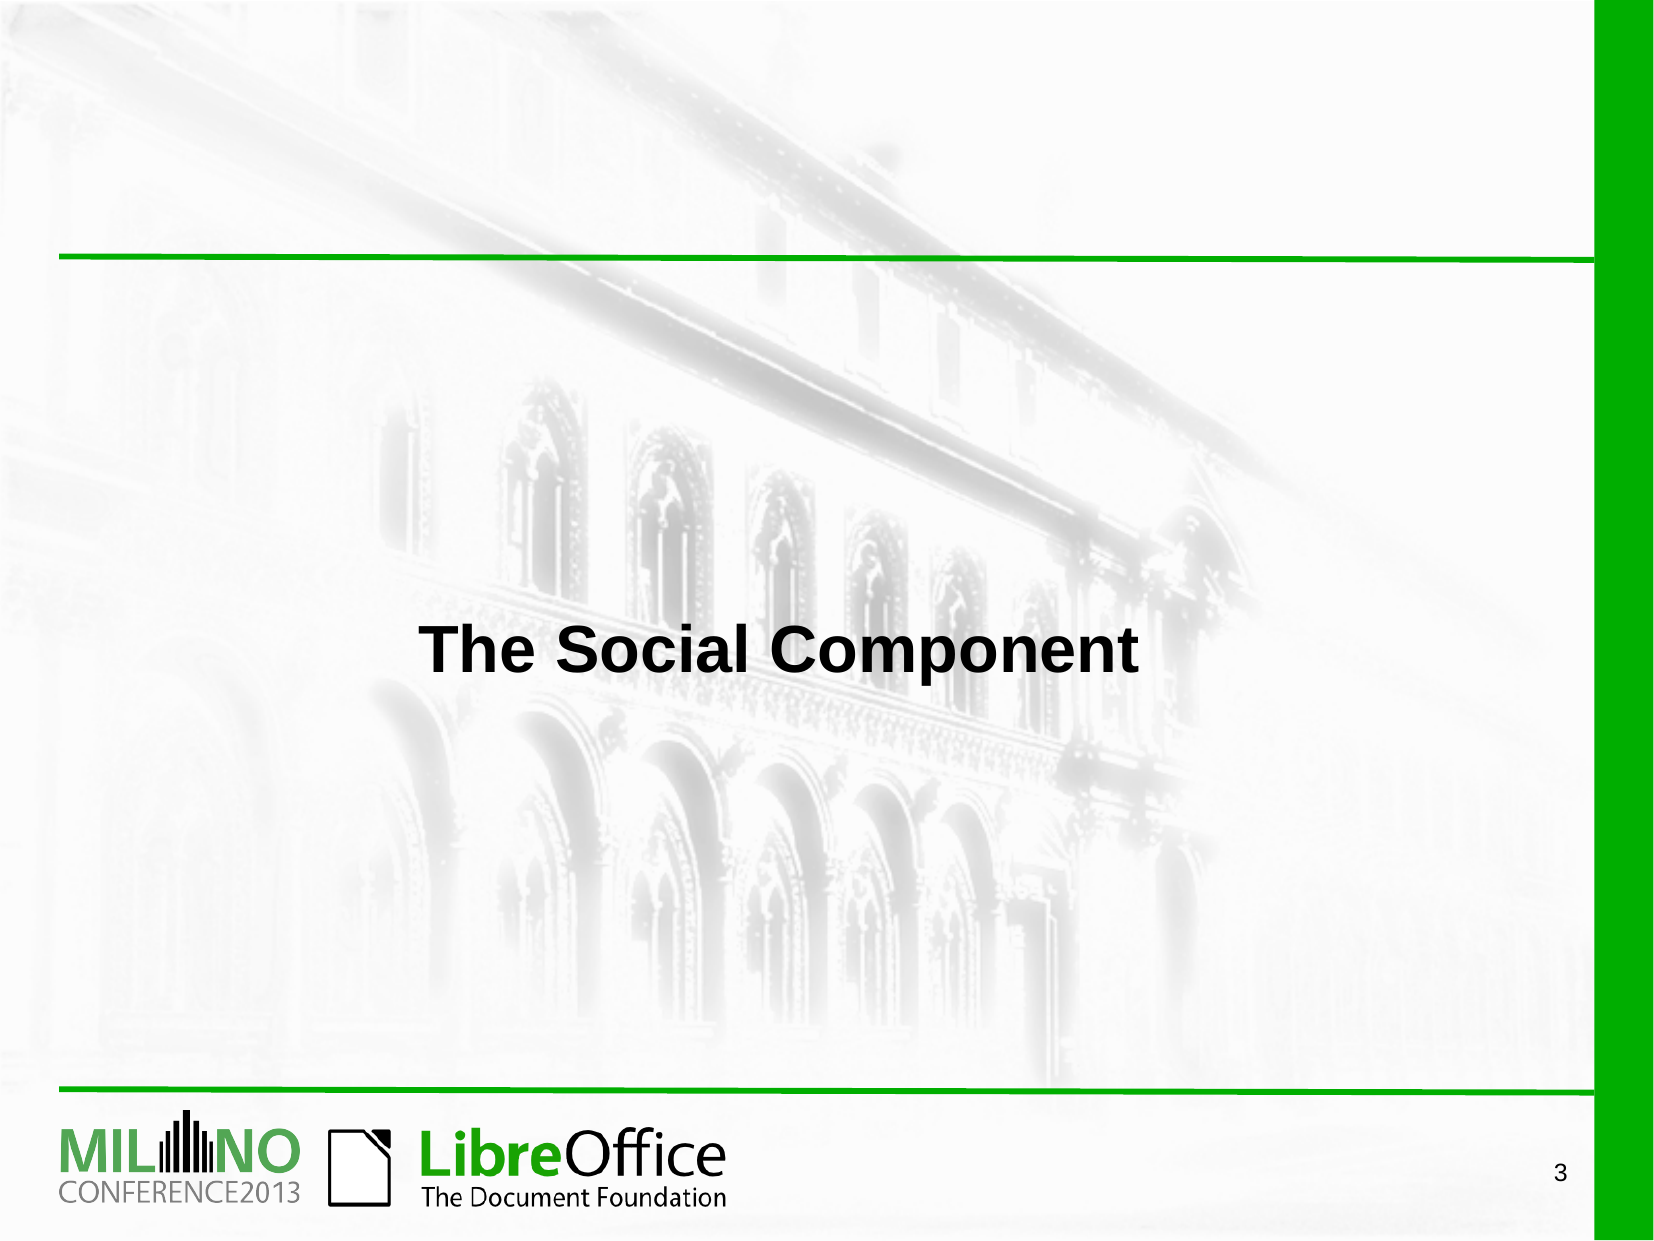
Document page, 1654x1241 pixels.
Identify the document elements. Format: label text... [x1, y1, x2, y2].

title [59, 49, 1548, 257]
picture [0, 1, 1594, 1241]
subtitle The Social Component [35, 290, 1524, 1010]
